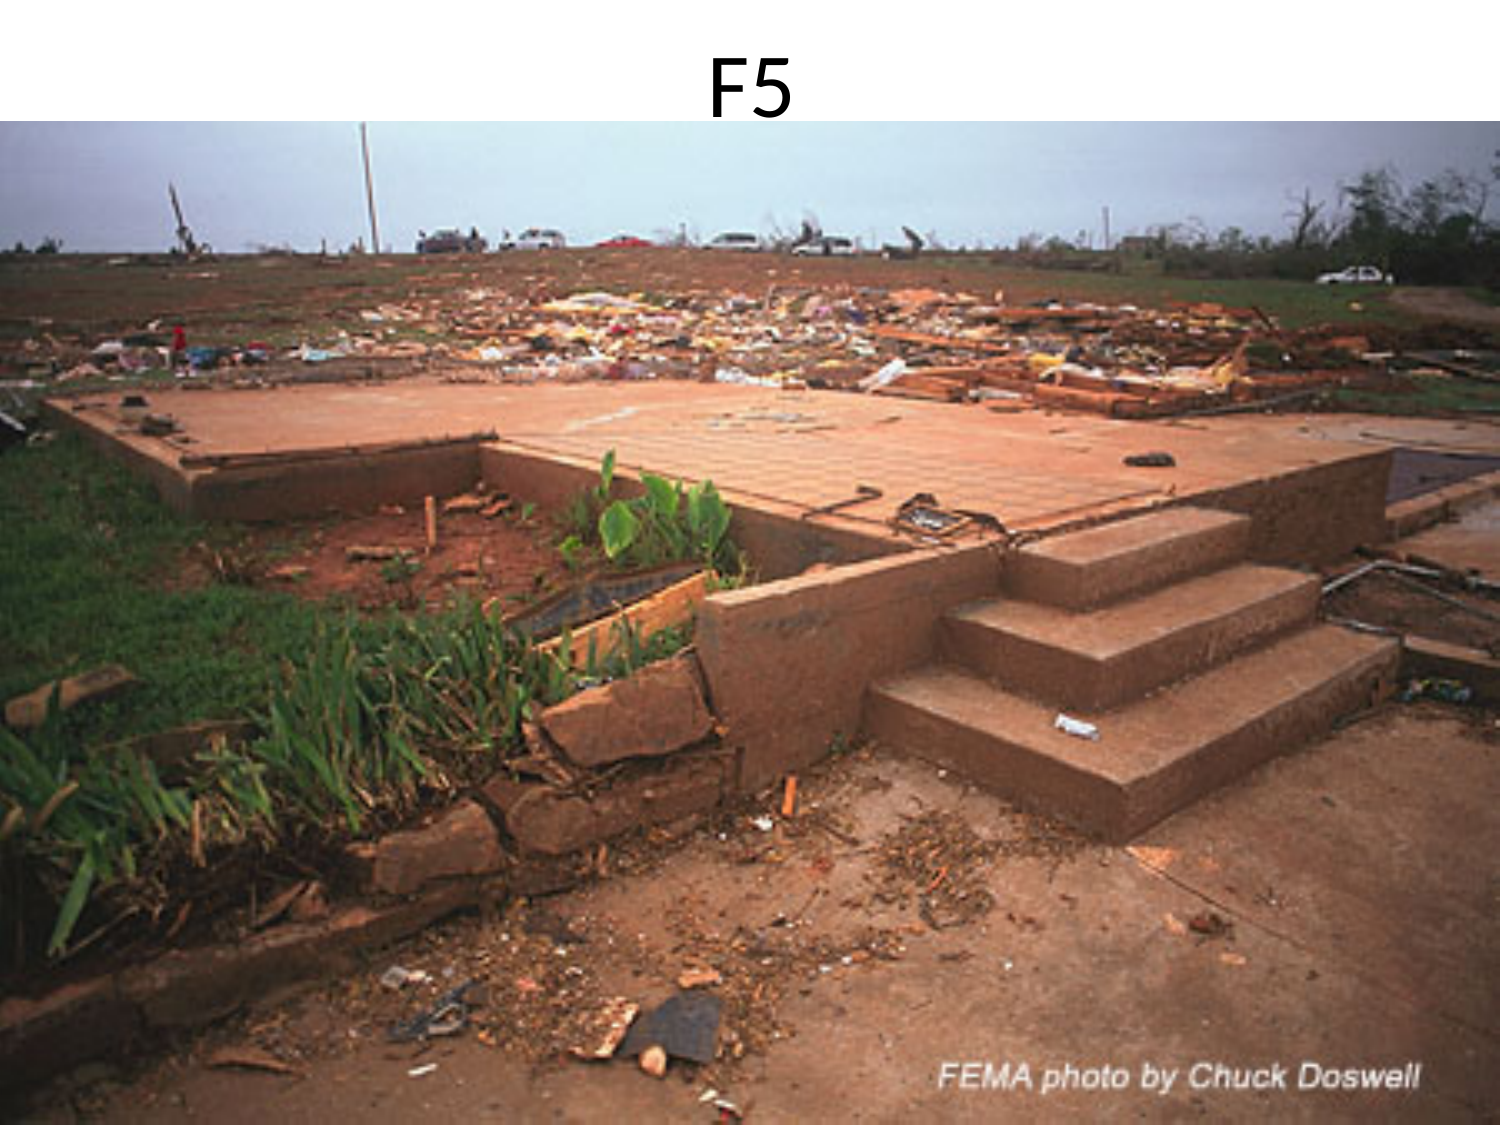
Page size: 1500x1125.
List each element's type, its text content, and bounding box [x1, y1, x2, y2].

picture [0, 121, 1500, 1125]
title F5 [76, 0, 1427, 121]
